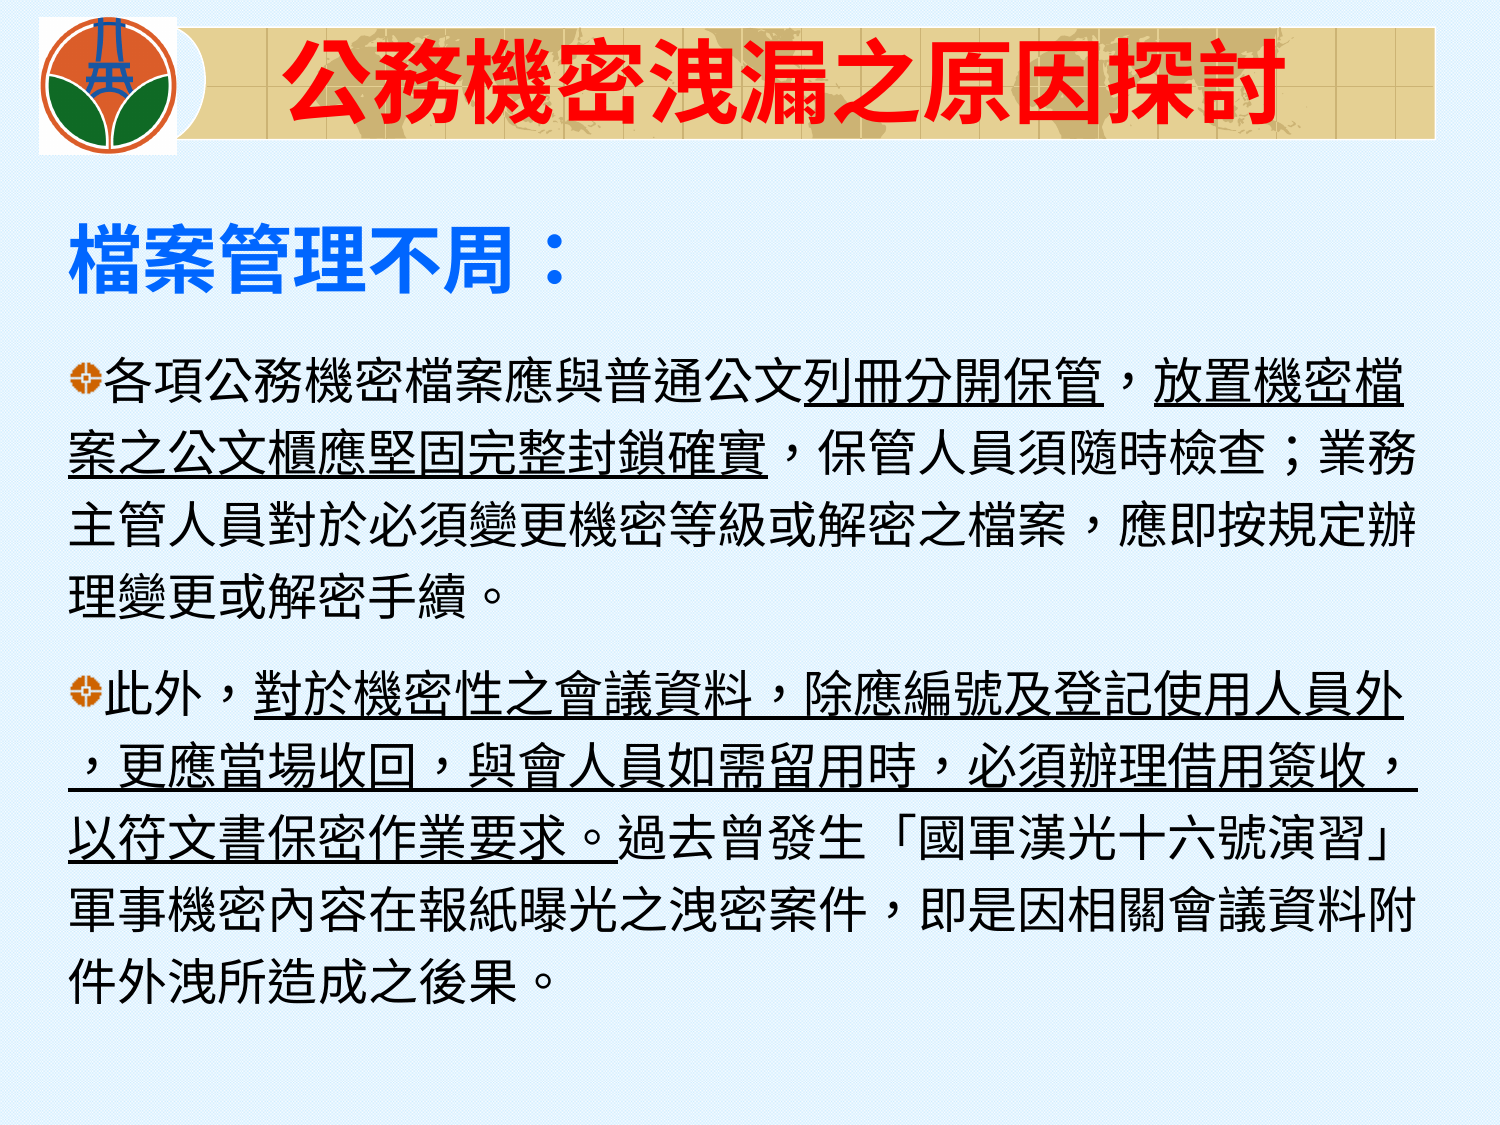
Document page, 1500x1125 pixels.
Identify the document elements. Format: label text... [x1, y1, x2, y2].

picture [0, 0, 1500, 1125]
list 檔案管理不周： 各項公務機密檔案應與普通公文列冊分開保管，放置機密檔案之公文櫃應堅固完整封鎖確實，保管人員須隨時檢查；業務主管人員對於必須變更機密等級或解密之檔案，應即按規定辦理變更或解密手續。 此外，對於機密性之會議資料，除應編號及登記使用人員外，更應當場收回，與會人員如需留用時，必須辦理借用簽收，以符文書保密作業要求。過去曾發生「國軍漢光十六號演習」軍事機密內容在報紙曝光之洩密案件，即是因相關會議資料附件外洩所造成之後果。 [53, 196, 1447, 1071]
title 公務機密洩漏之原因探討 [265, 18, 1365, 141]
